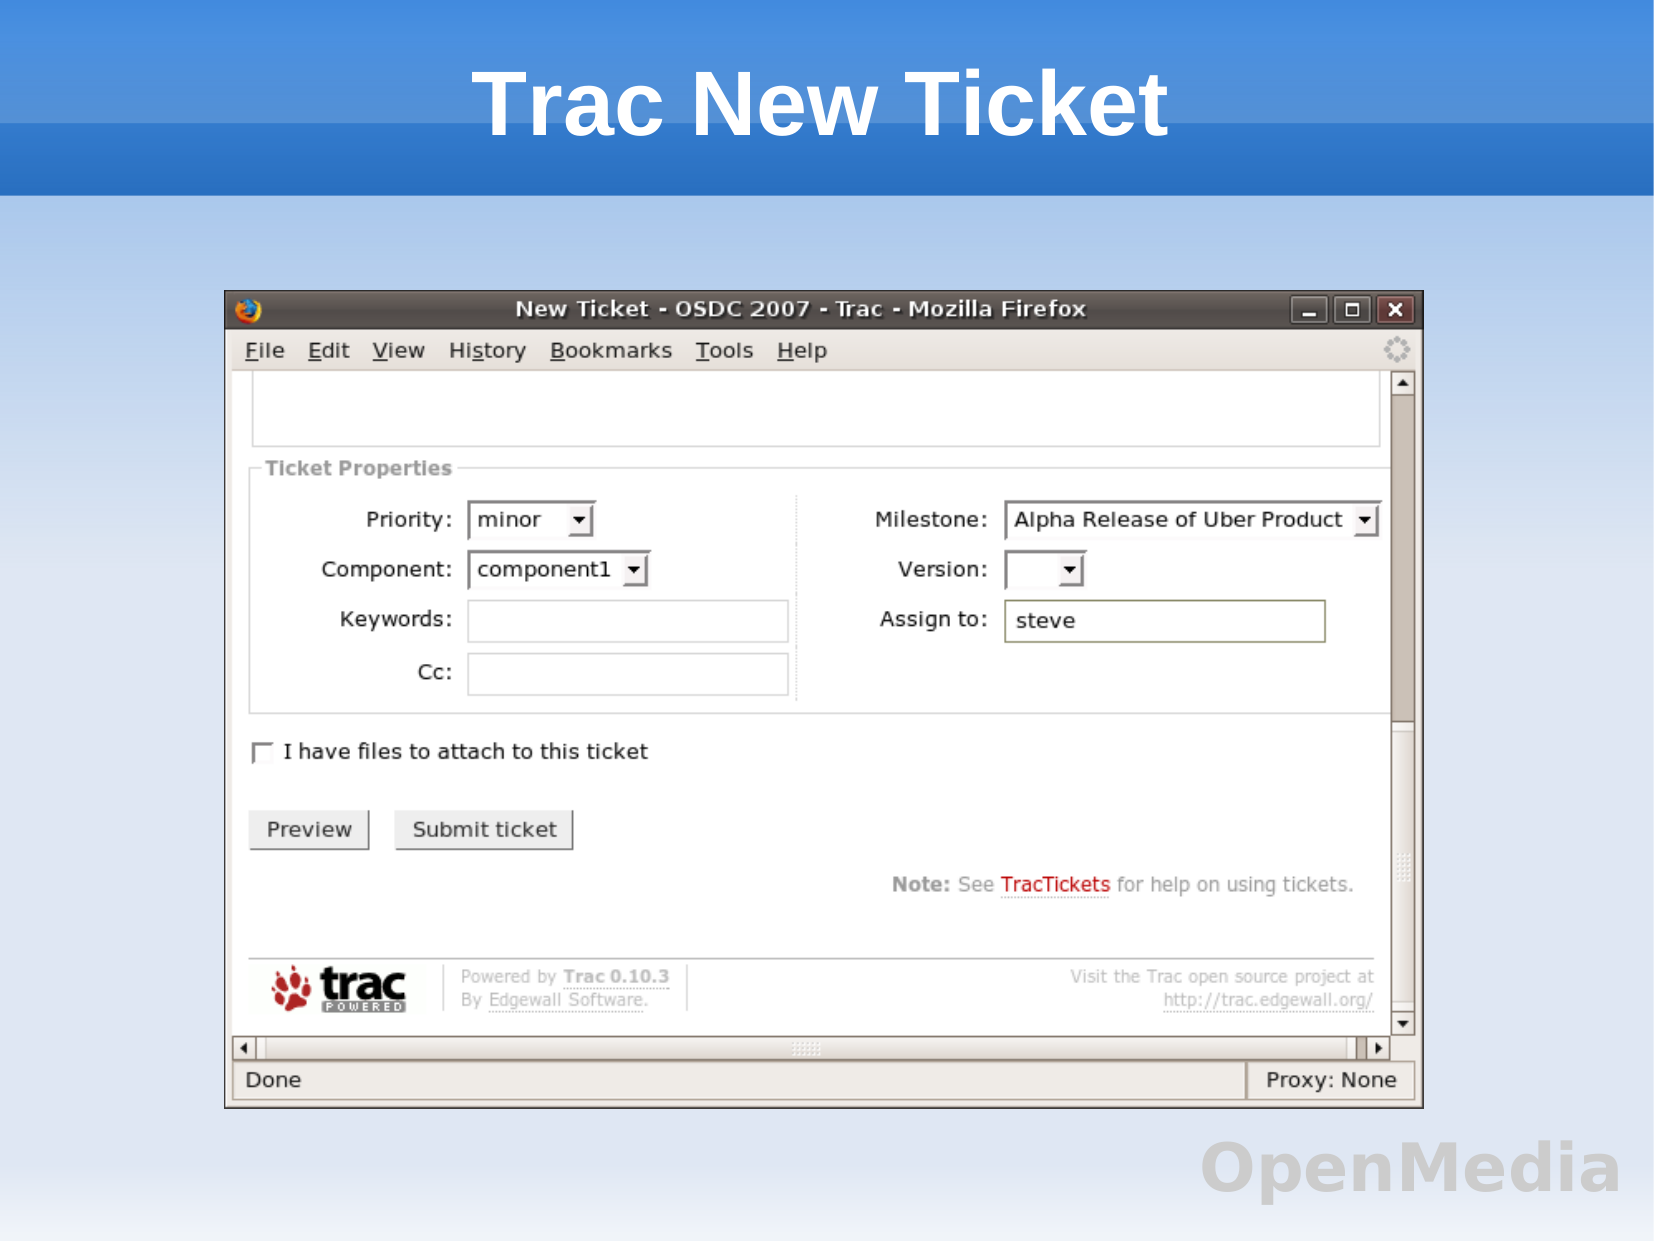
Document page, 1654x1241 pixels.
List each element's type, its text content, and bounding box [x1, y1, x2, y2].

title Trac New Ticket [76, 0, 1565, 208]
picture [0, 0, 1654, 1241]
